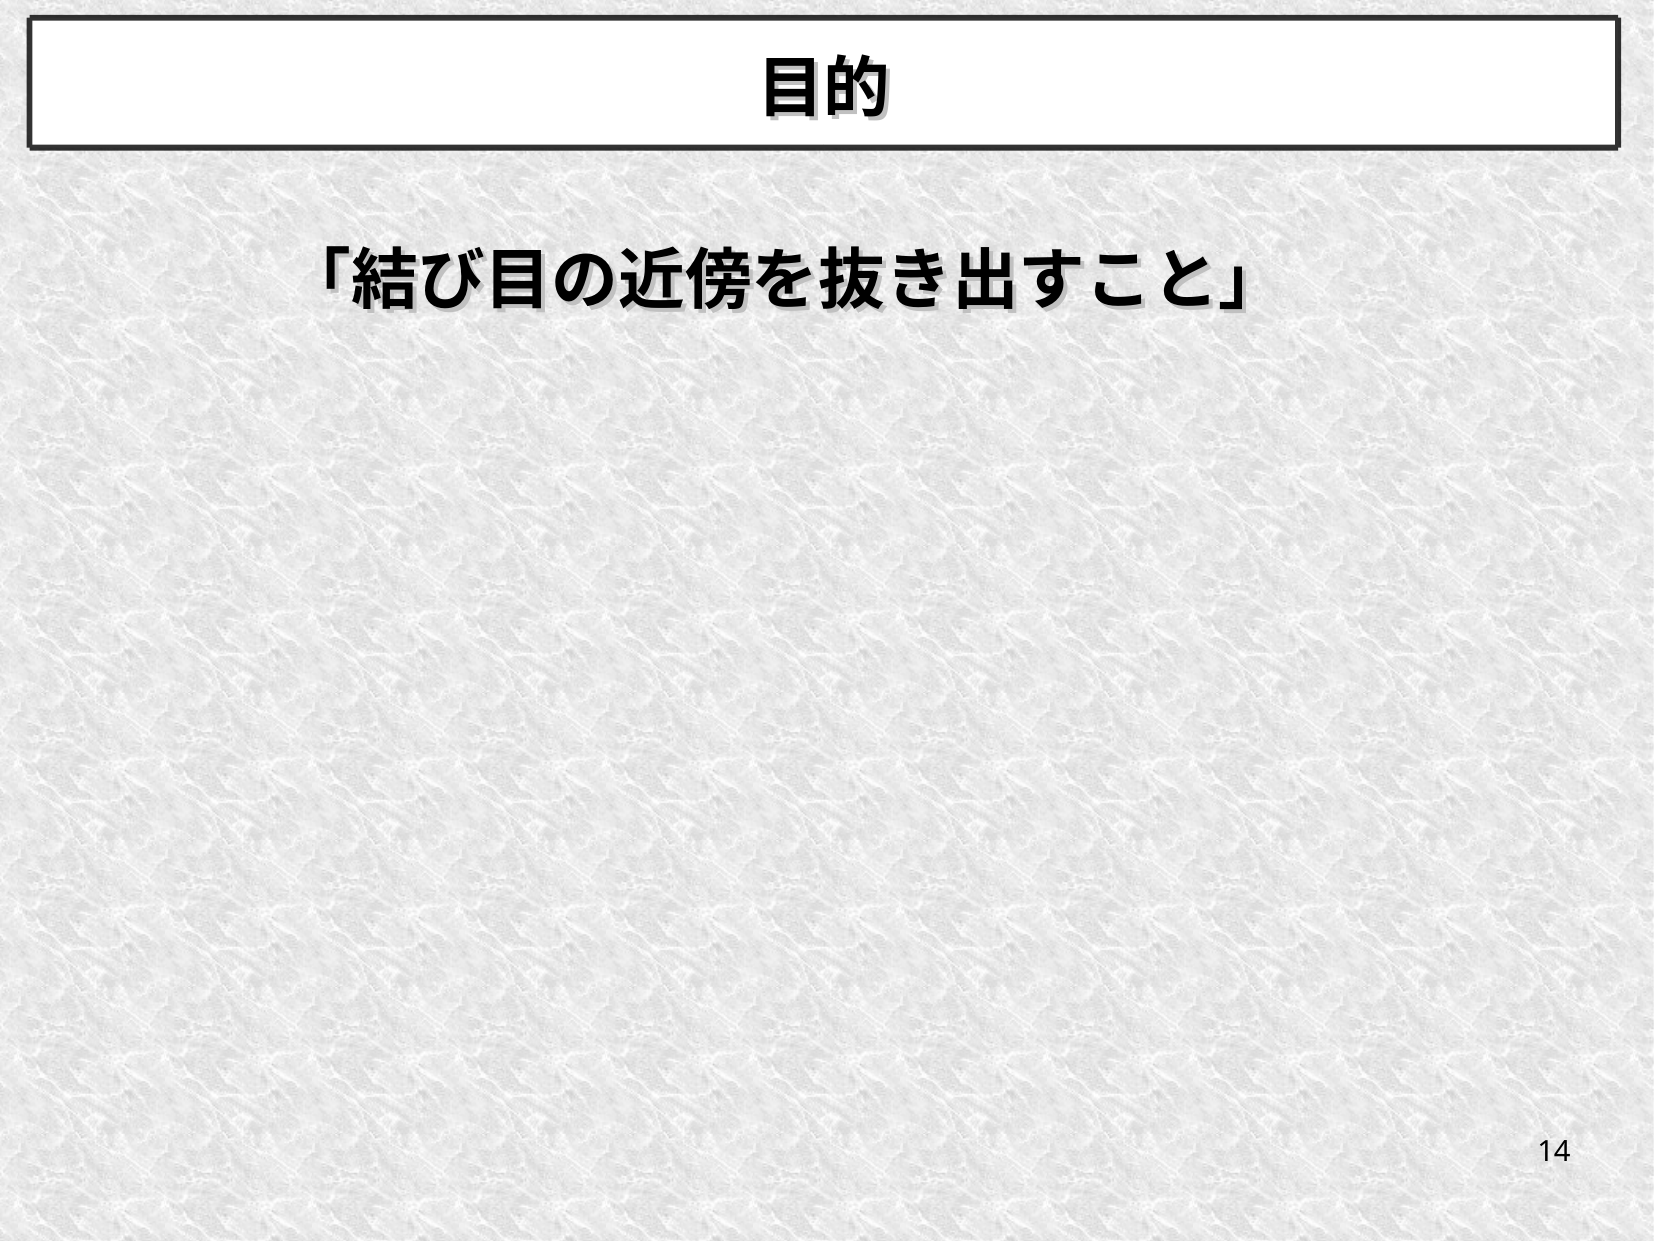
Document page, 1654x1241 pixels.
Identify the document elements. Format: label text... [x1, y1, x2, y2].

text_box 「結び目の近傍を抜き出すこと」 [270, 218, 1384, 314]
text_box 目的 [29, 17, 1619, 148]
picture [0, 0, 1654, 1241]
